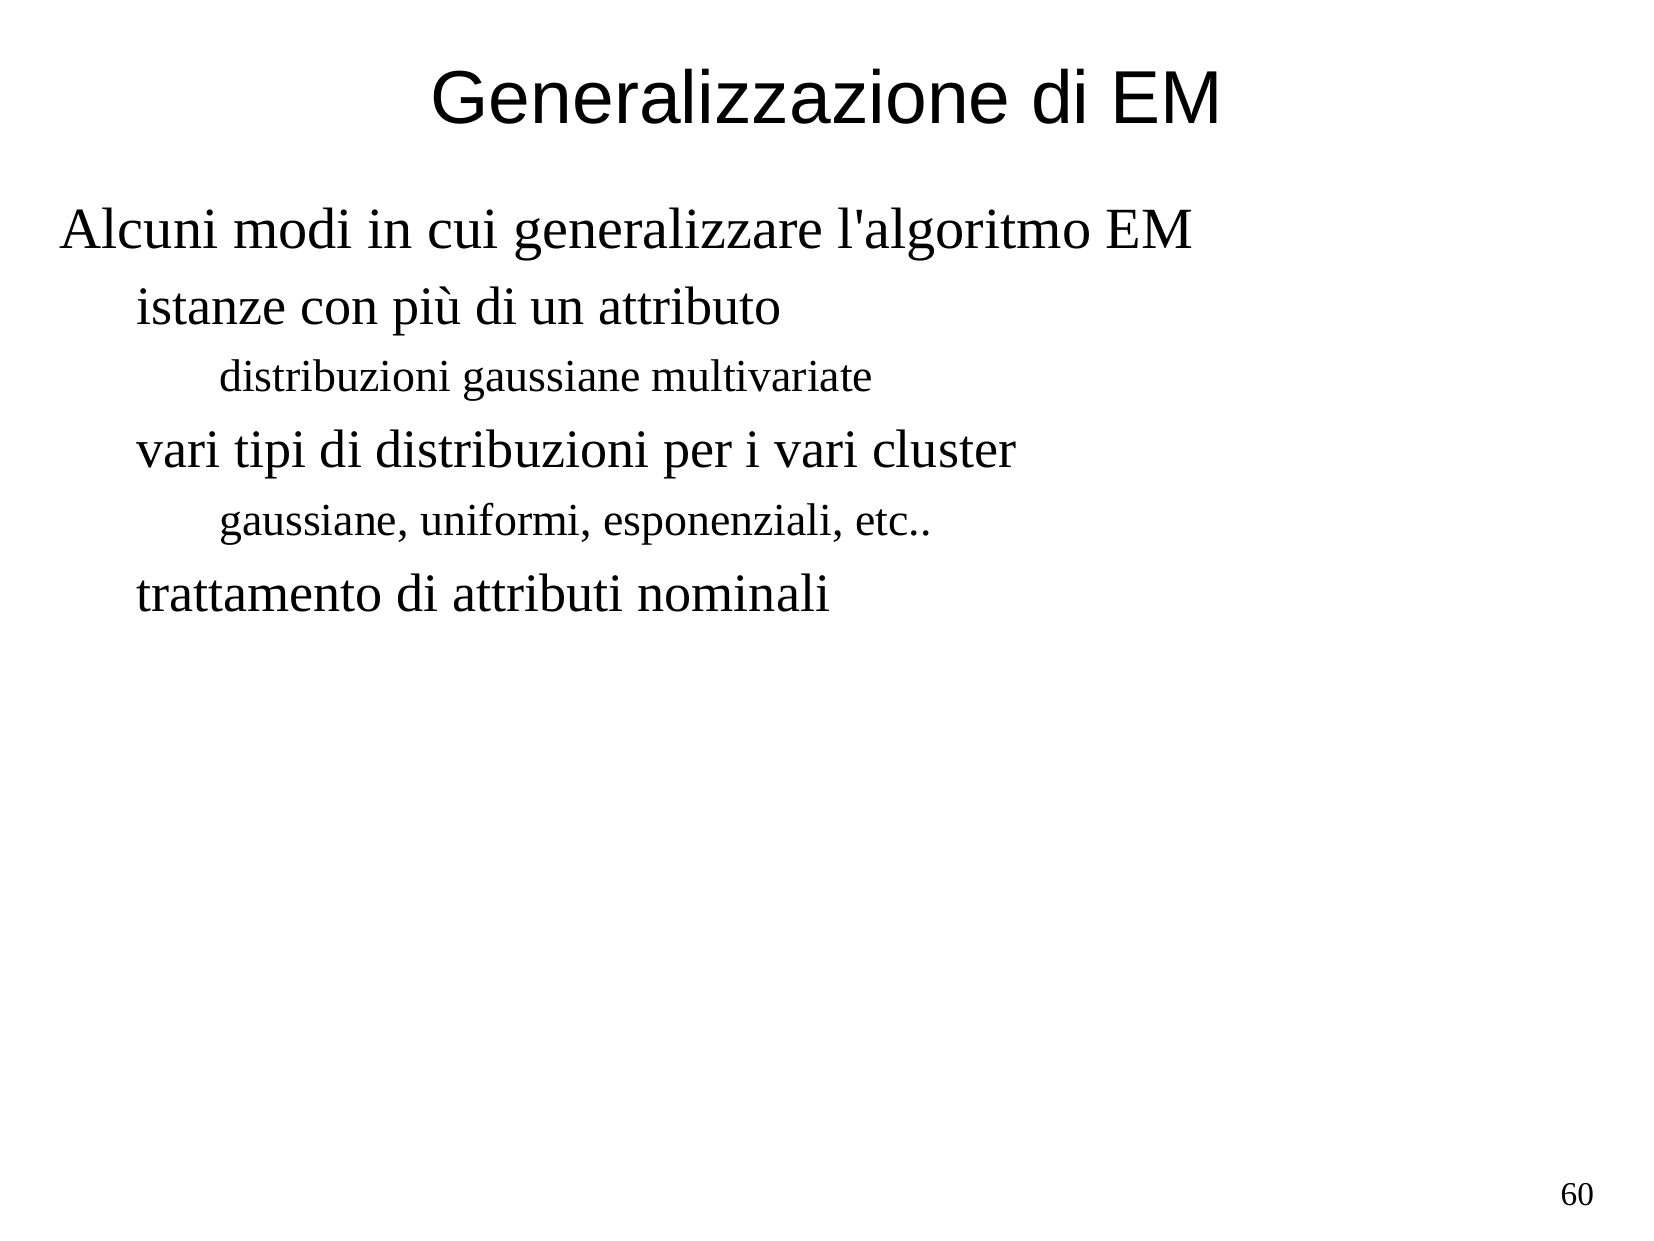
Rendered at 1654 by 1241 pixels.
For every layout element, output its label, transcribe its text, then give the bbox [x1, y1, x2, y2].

title Generalizzazione di EM [37, 30, 1617, 166]
list Alcuni modi in cui generalizzare l'algoritmo EM istanze con più di un attributo distribuzioni gaussiane multivariate vari tipi di distribuzioni per i vari cluster gaussiane, uniformi, esponenziali, etc.. trattamento di attributi nominali [42, 196, 1612, 1187]
